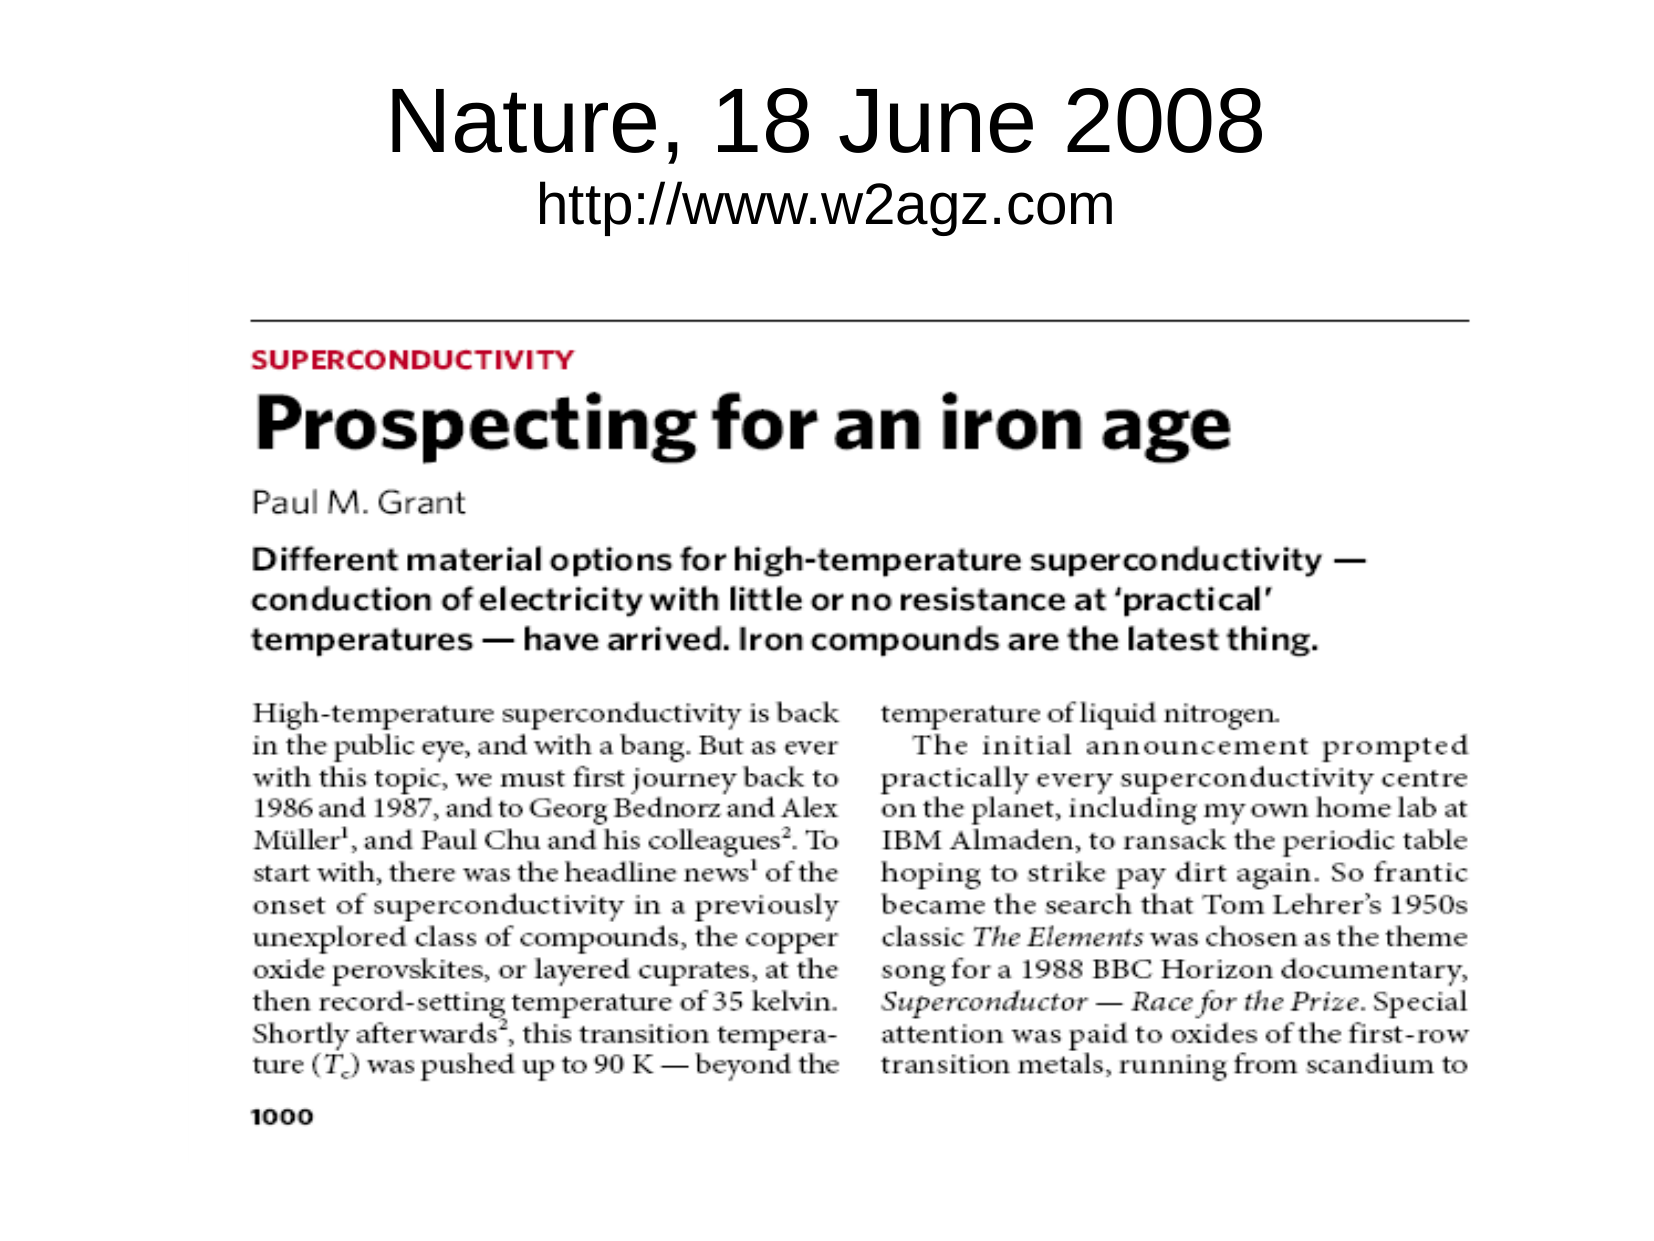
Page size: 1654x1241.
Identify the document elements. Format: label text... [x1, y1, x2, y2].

title Nature, 18 June 2008 http://www.w2agz.com [82, 49, 1571, 257]
picture [187, 252, 1501, 1163]
